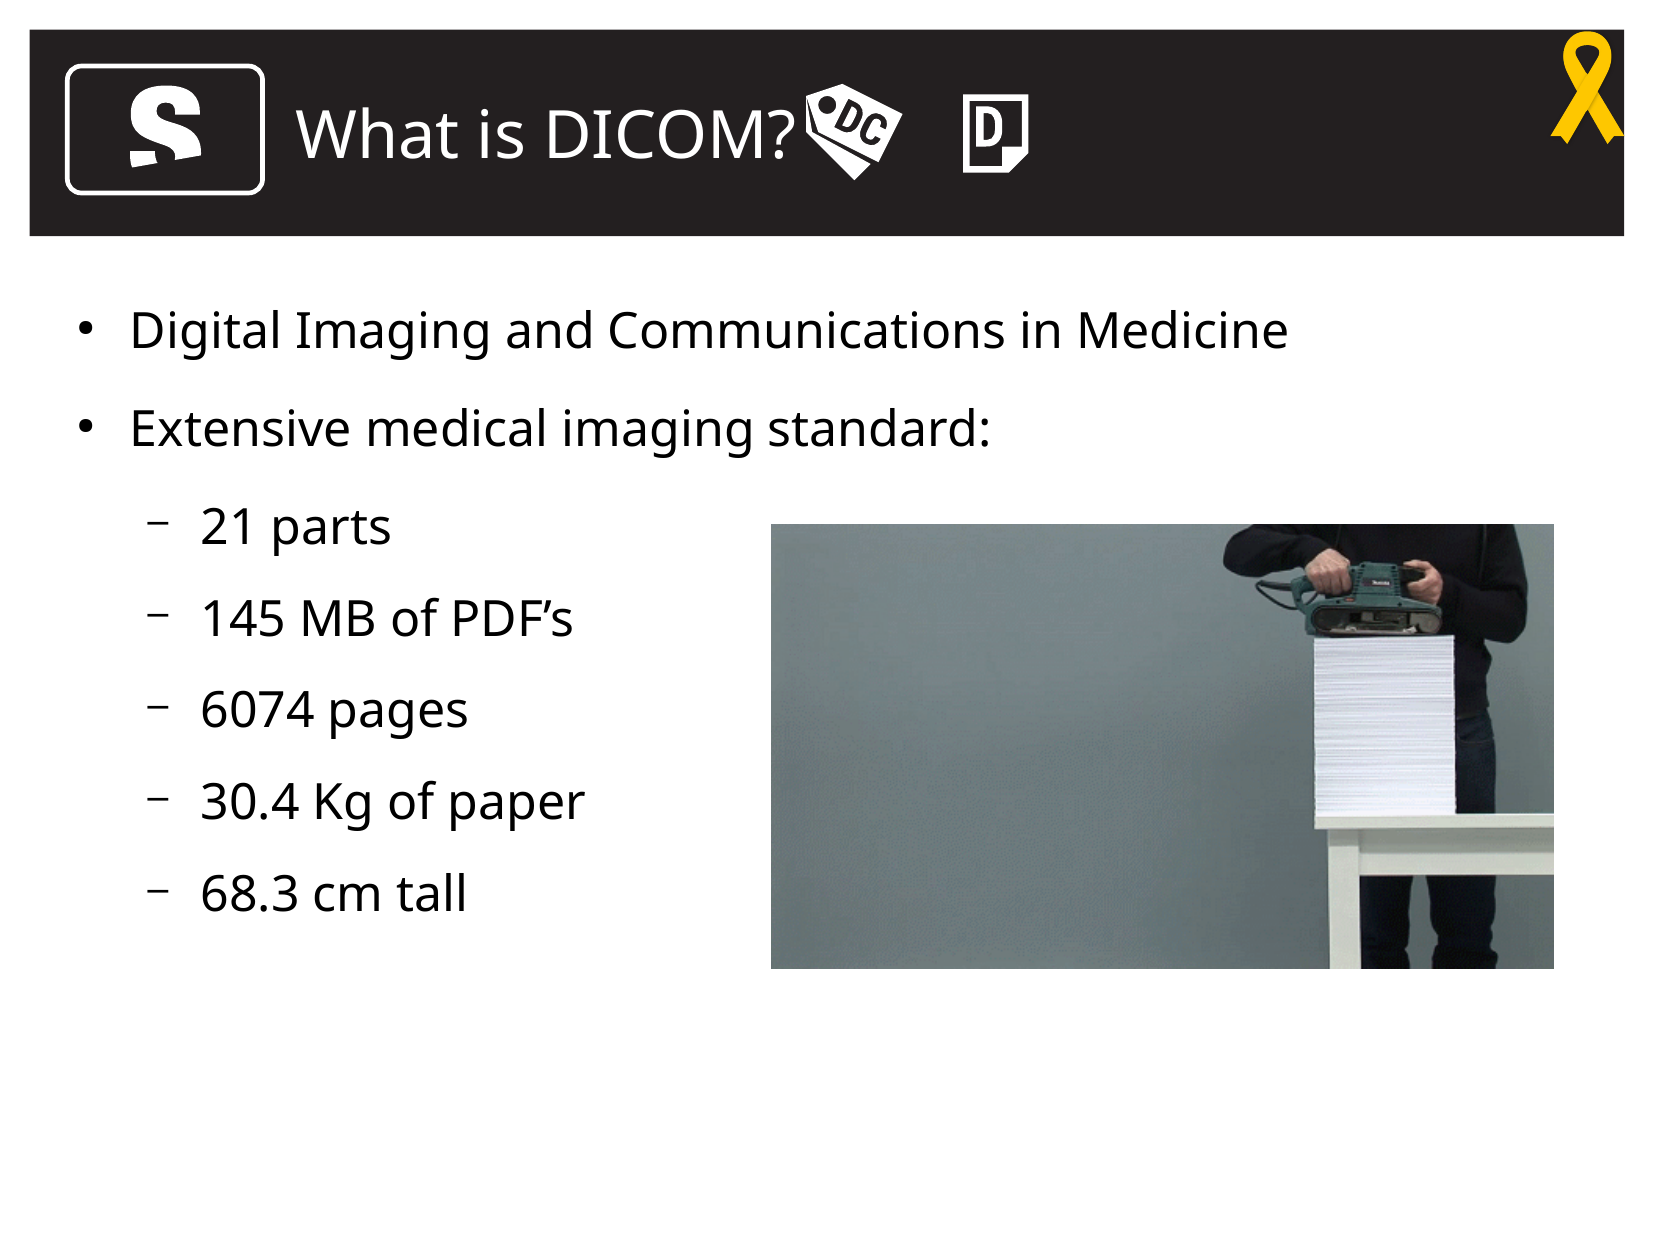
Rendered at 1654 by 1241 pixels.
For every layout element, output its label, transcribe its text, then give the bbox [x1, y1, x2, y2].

title What is DICOM? [295, 29, 1524, 237]
picture [771, 524, 1554, 969]
picture [940, 78, 1052, 189]
picture [1547, 29, 1625, 148]
list Digital Imaging and Communications in Medicine Extensive medical imaging standard: 21 parts 145 MB of PDF’s 6074 pages 30.4 Kg of paper 68.3 cm tall [59, 295, 1595, 1075]
picture [803, 80, 906, 184]
